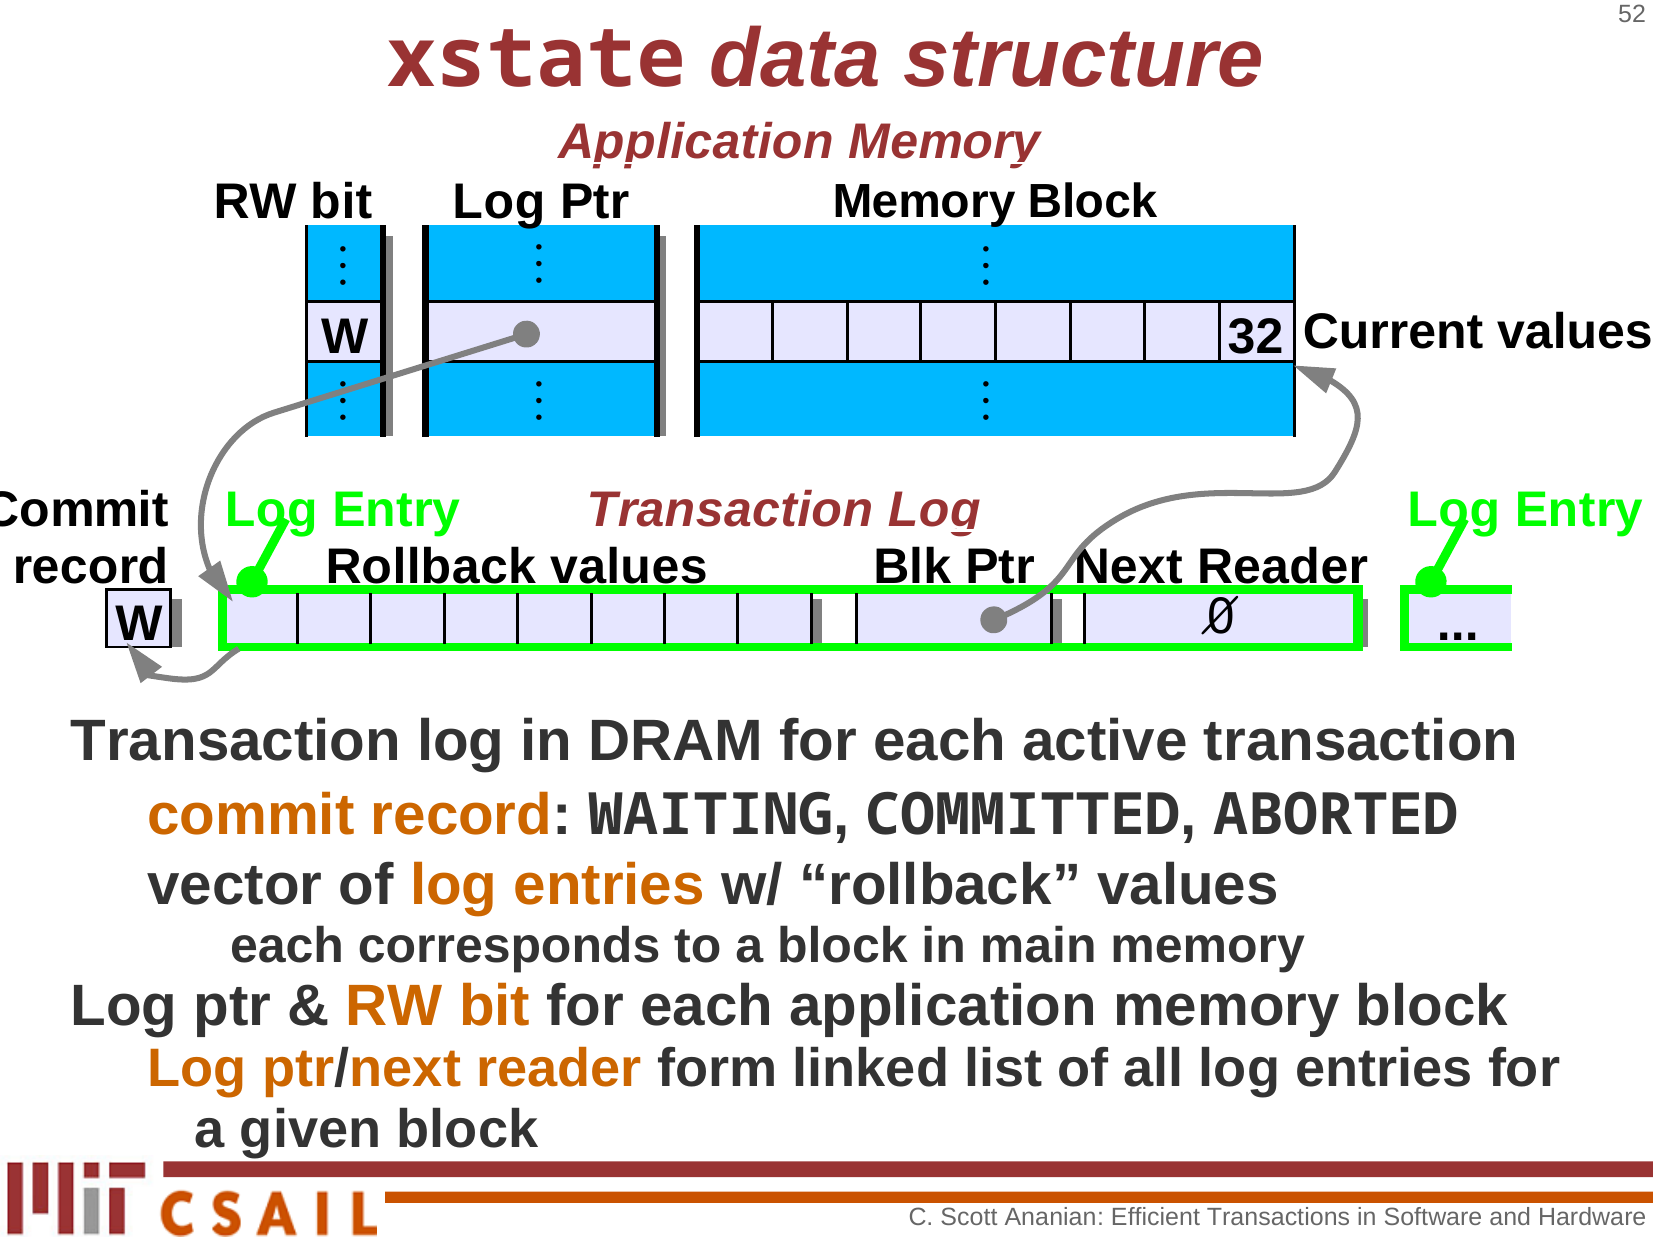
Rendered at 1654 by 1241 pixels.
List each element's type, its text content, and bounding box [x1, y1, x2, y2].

title xstate data structure [51, 0, 1600, 109]
chart [203, 106, 1299, 439]
picture [0, 1155, 377, 1237]
text_box Current values [1302, 303, 1653, 360]
chart [0, 474, 1653, 655]
list Transaction log in DRAM for each active transaction commit record: WAITING, COMMITTED, ABORTED vector of log entries w/ “rollback” values each corresponds to a block in main memory Log ptr & RW bit for each application memory block Log ptr/next reader form linked list of all log entries for a given block [53, 707, 1590, 1226]
